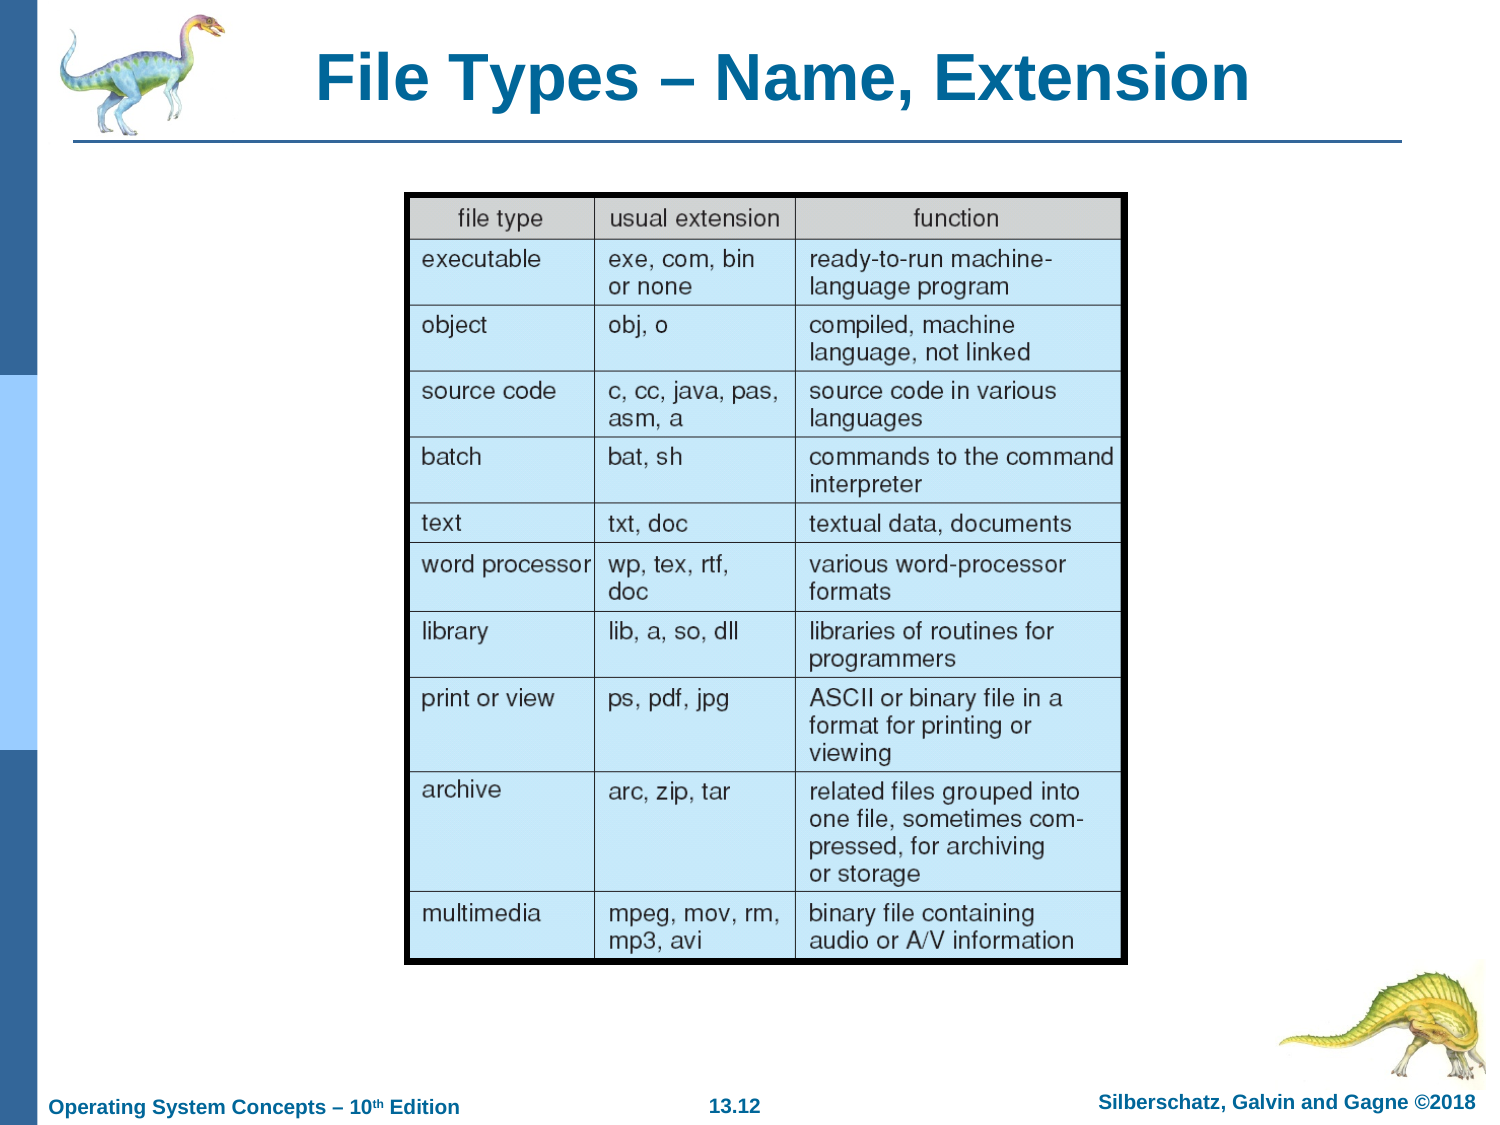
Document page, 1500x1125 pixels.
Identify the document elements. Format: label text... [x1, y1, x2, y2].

title File Types – Name, Extension [142, 27, 1426, 122]
picture [46, 0, 243, 149]
picture [409, 198, 1122, 959]
picture [1415, 1094, 1423, 1099]
picture [1275, 959, 1486, 1090]
